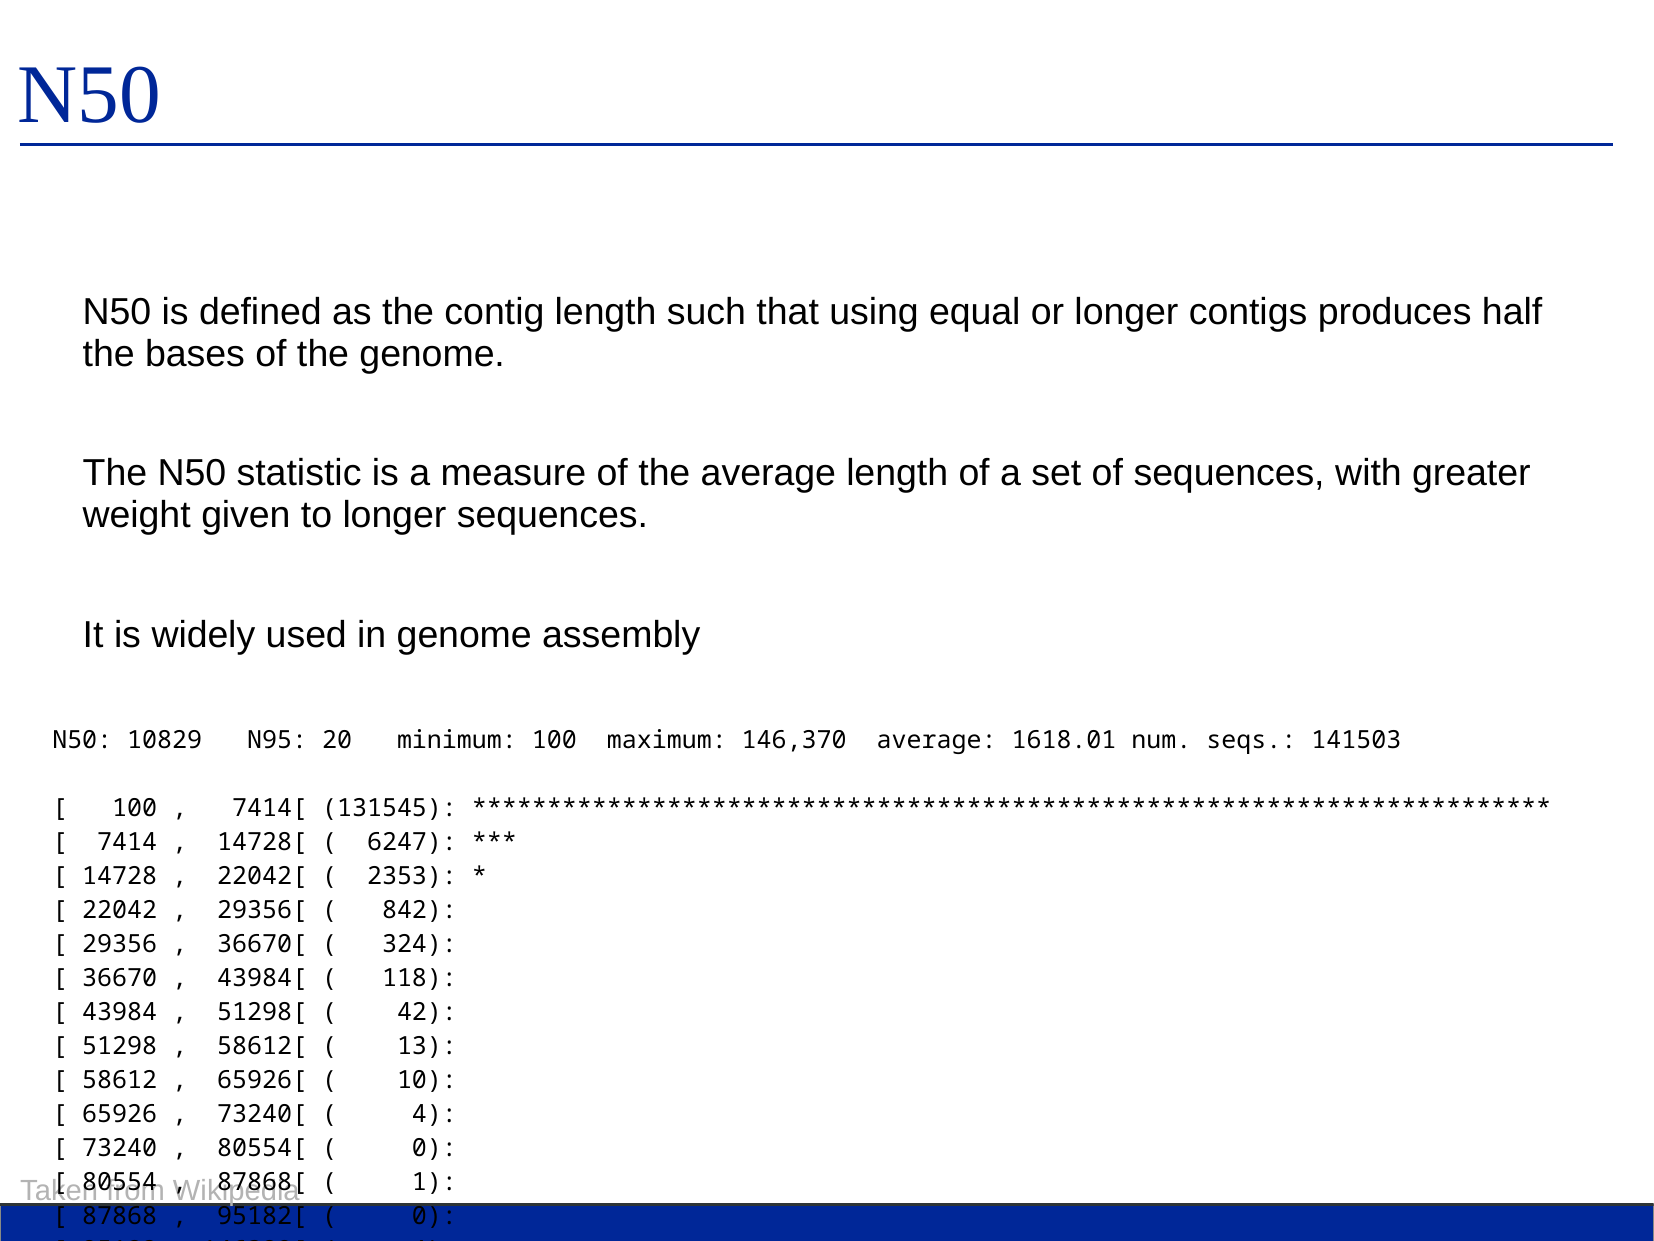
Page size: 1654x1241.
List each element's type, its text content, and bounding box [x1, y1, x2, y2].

list N50 is defined as the contig length such that using equal or longer contigs produces half the bases of the genome. The N50 statistic is a measure of the average length of a set of sequences, with greater weight given to longer sequences. It is widely used in genome assembly [82, 290, 1571, 714]
text_box Taken from Wikipedia [5, 1166, 402, 1214]
text_box N50: 10829 N95: 20 minimum: 100 maximum: 146,370 average: 1618.01 num. seqs.: 141503 [ 100 , 7414[ (131545): ************************************************************************ [ 7414 , 14728[ ( 6247): *** [ 14728 , 22042[ ( 2353): * [ 22042 , 29356[ ( 842): [ 29356 , 36670[ ( 324): [ 36670 , 43984[ ( 118): [ 43984 , 51298[ ( 42): [ 51298 , 58612[ ( 13): [ 58612 , 65926[ ( 10): [ 65926 , 73240[ ( 4): [ 73240 , 80554[ ( 0): [ 80554 , 87868[ ( 1): [ 87868 , 95182[ ( 0): [ 95182 , 146380[ ( 4): [37, 714, 1613, 1156]
title N50 [17, 0, 1589, 198]
